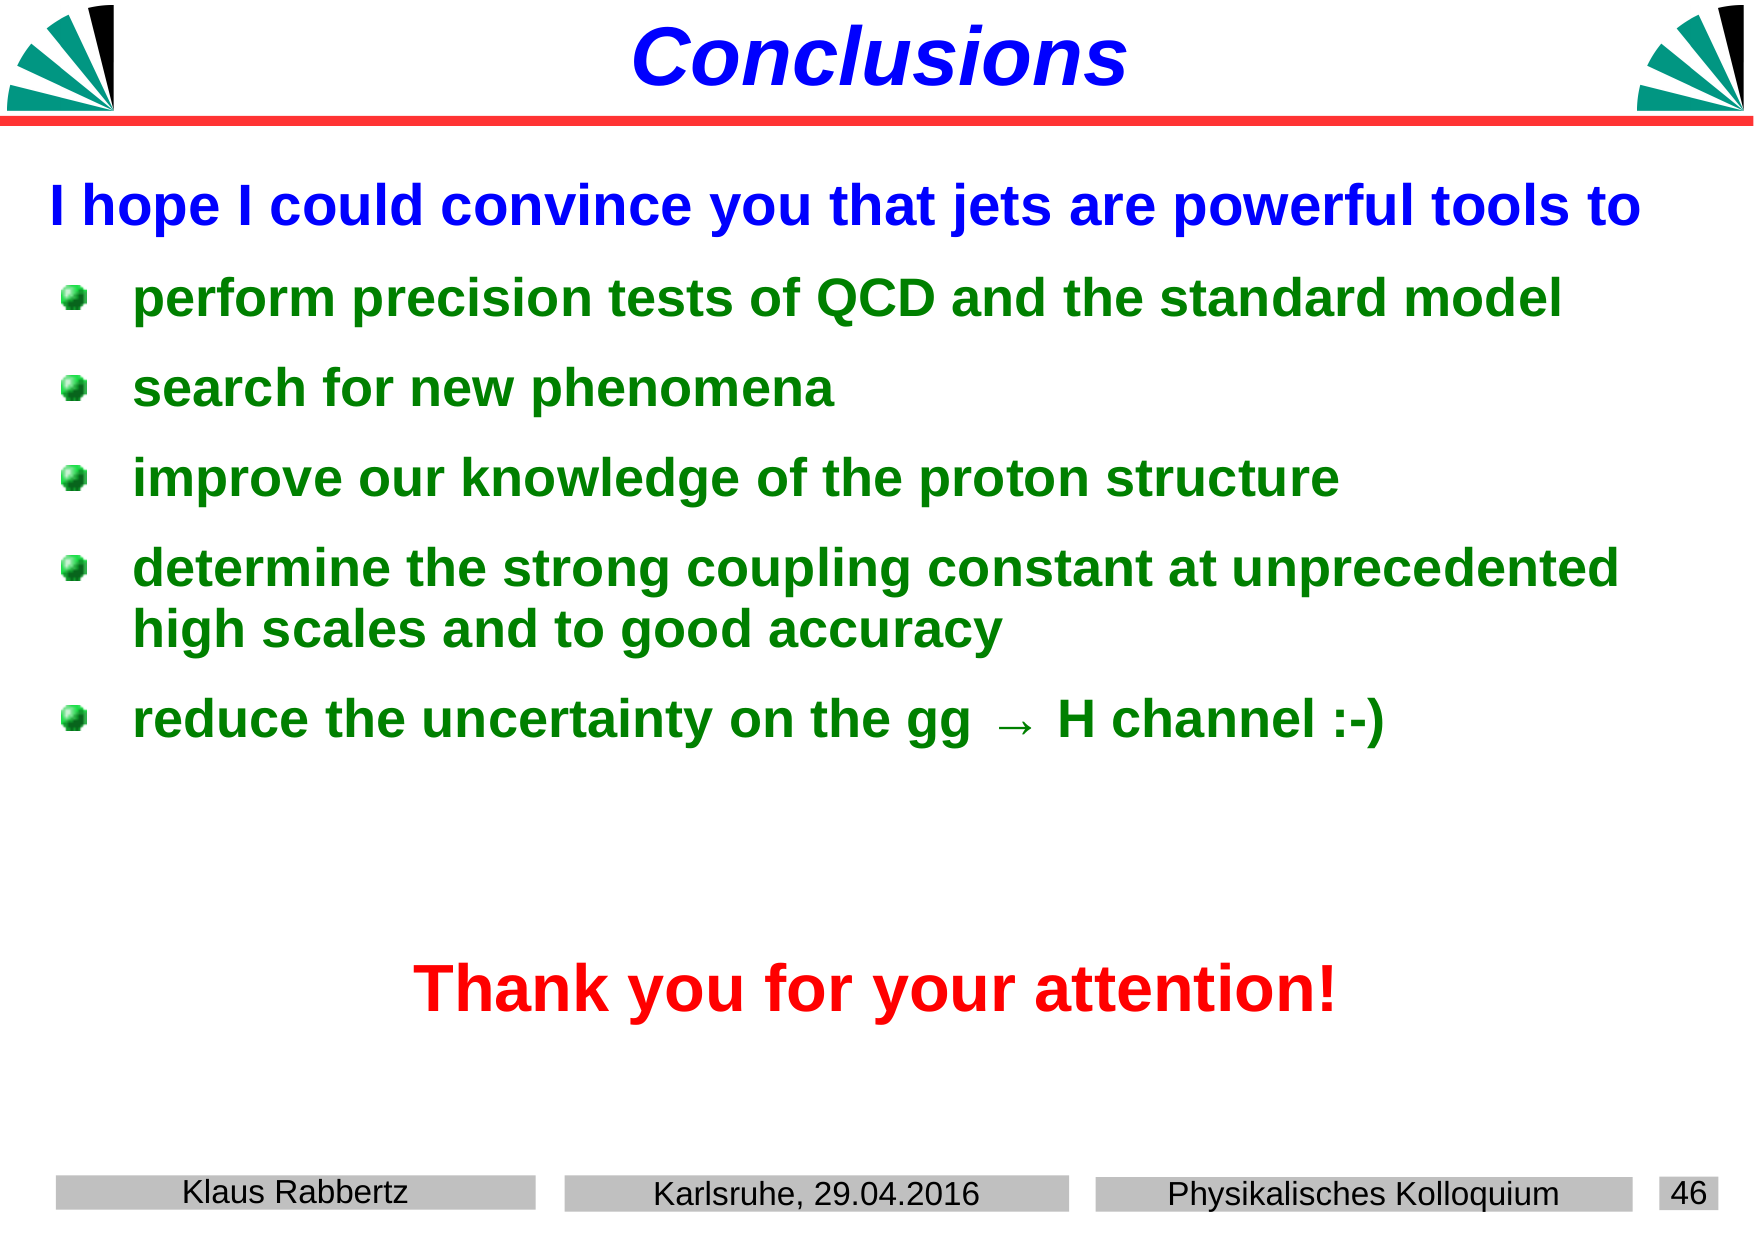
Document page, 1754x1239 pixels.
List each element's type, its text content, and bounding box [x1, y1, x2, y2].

text_box Thank you for your attention! [401, 945, 1352, 1033]
picture [7, 5, 114, 112]
list I hope I could convince you that jets are powerful tools to perform precision tests of QCD and the standard model search for new phenomena improve our knowledge of the proton structure determine the strong coupling constant at unprecedented high scales and to good accuracy reduce the uncertainty on the gg → H channel :-) [49, 172, 1704, 751]
title Conclusions [129, 0, 1631, 114]
picture [1637, 5, 1744, 112]
